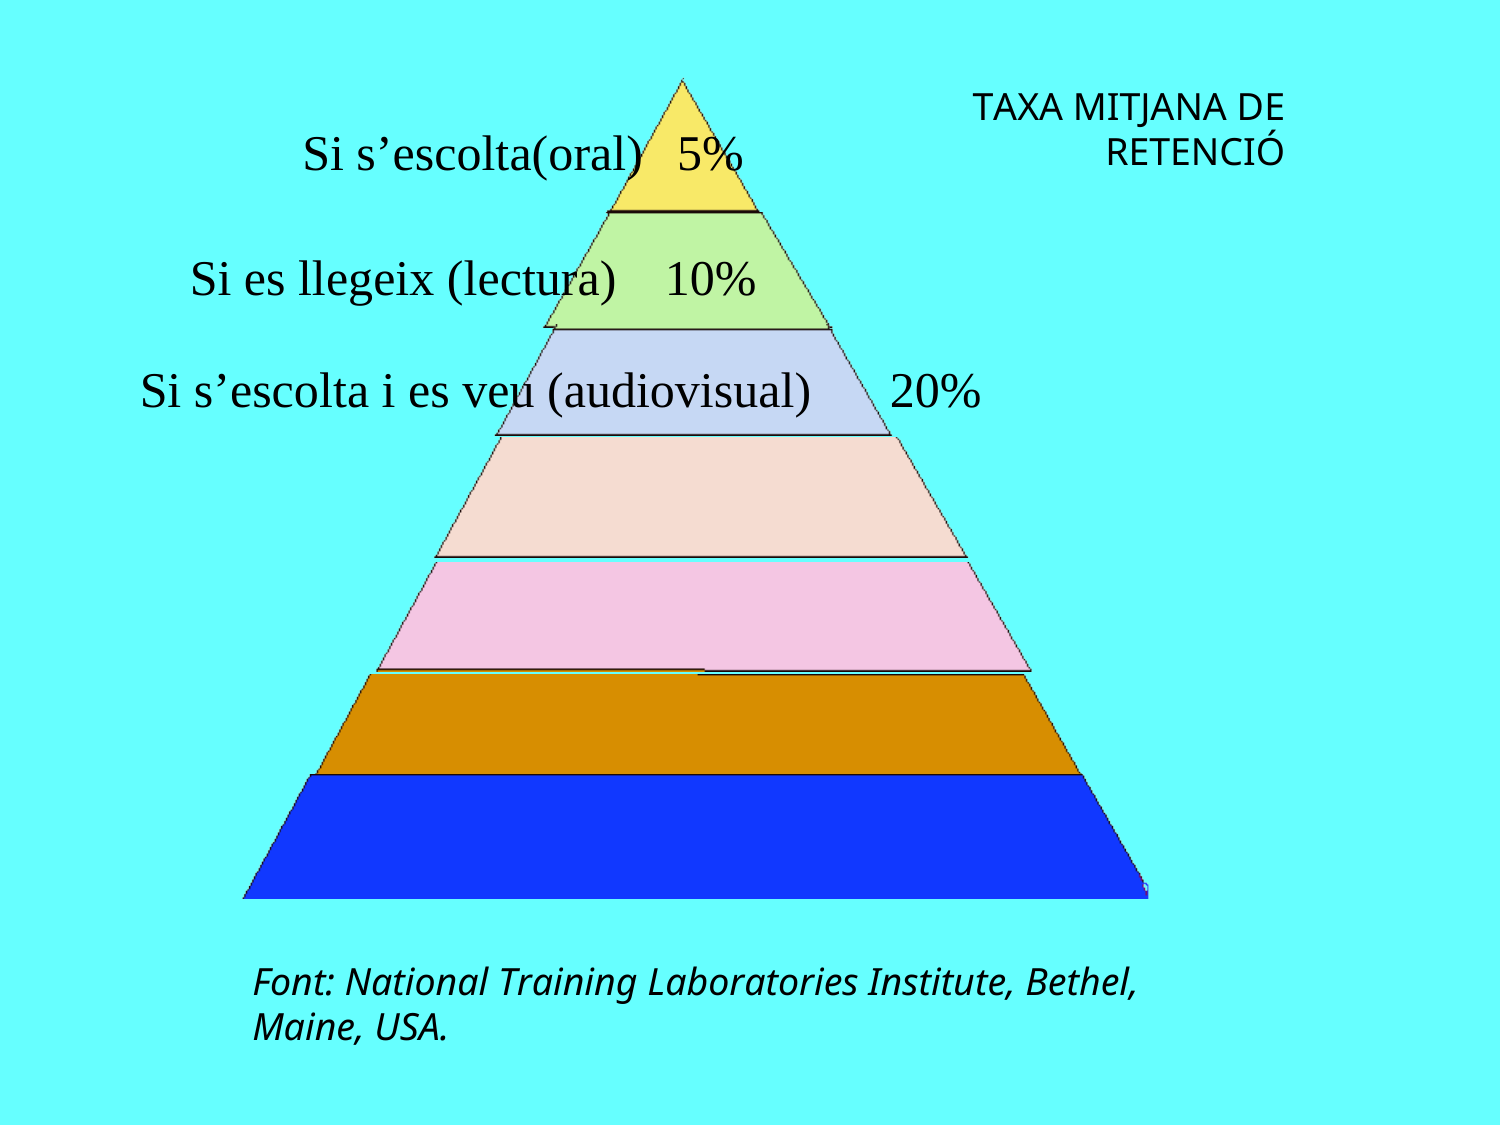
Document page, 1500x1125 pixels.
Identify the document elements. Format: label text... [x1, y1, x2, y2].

text_box Si es llegeix (lectura) [174, 237, 638, 349]
text_box Font: National Training Laboratories Institute, Bethel, Maine, USA. [237, 949, 1238, 1056]
text_box 10% [650, 237, 788, 313]
picture [487, 188, 971, 349]
text_box TAXA MITJANA DE RETENCIÓ [875, 74, 1301, 181]
text_box Si s’escolta(oral) [287, 112, 662, 188]
text_box 20% [875, 349, 1013, 426]
picture [362, 562, 1069, 672]
picture [225, 674, 1157, 899]
picture [450, 426, 971, 436]
picture [399, 437, 991, 558]
text_box 5% [662, 112, 801, 188]
text_box Si s’escolta i es veu (audiovisual) [125, 349, 875, 426]
picture [575, 62, 789, 112]
